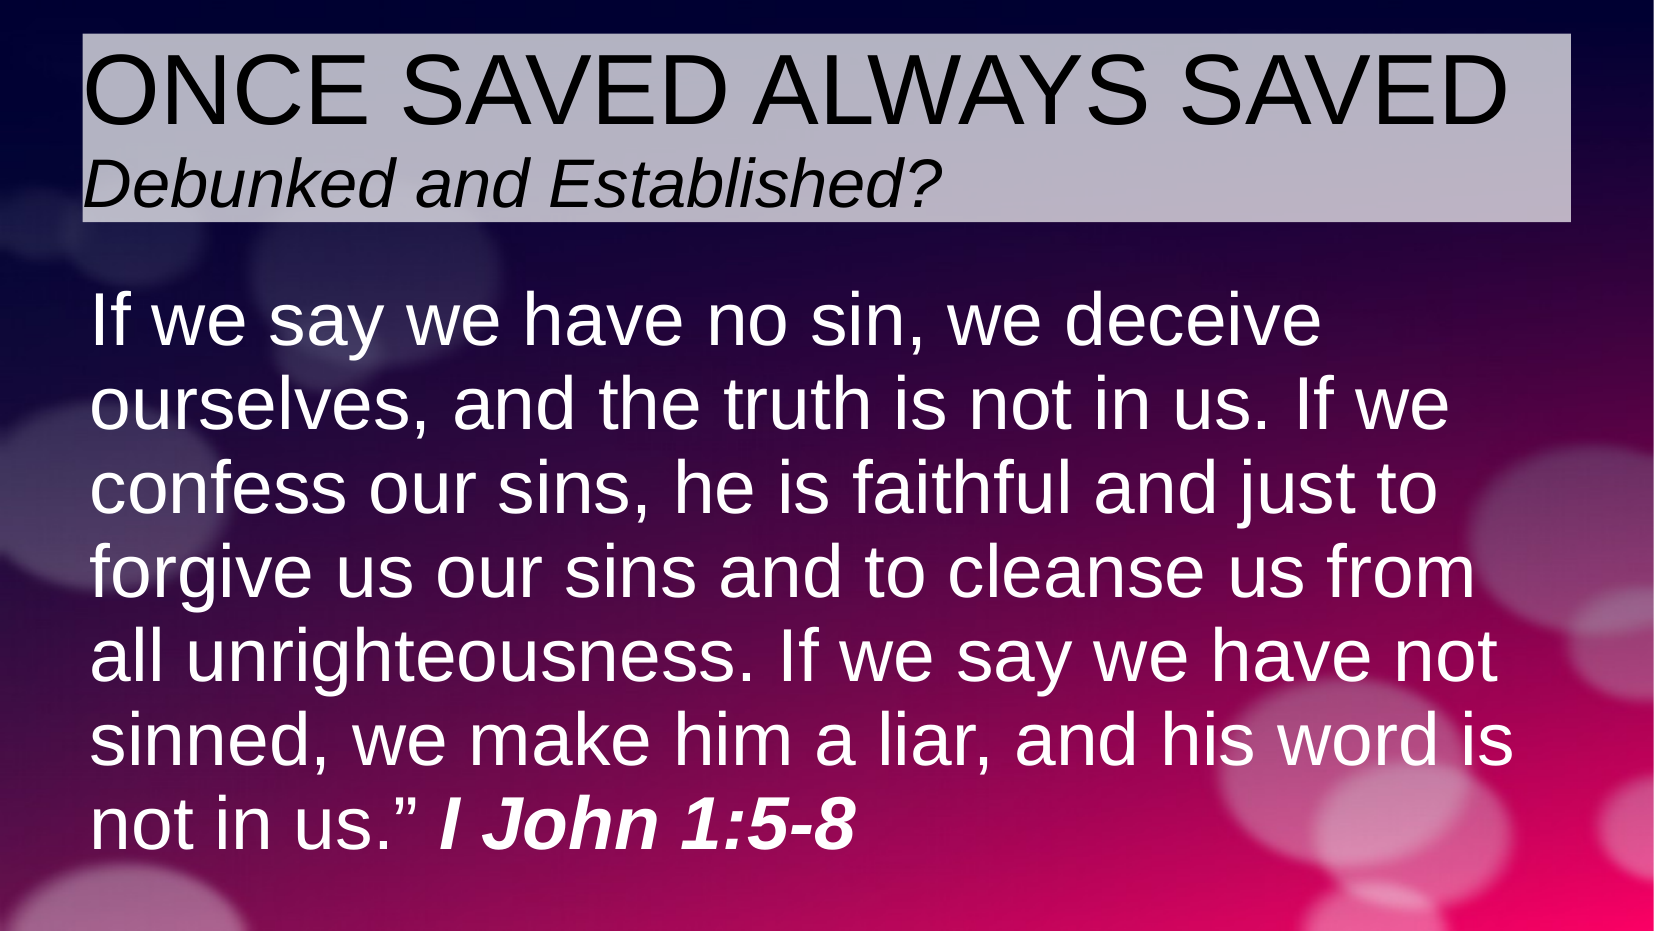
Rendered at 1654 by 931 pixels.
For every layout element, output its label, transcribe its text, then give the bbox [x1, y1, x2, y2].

title ONCE SAVED ALWAYS SAVED Debunked and Established? [82, 33, 1571, 223]
picture [0, 0, 1654, 931]
text_box If we say we have no sin, we deceive ourselves, and the truth is not in us. If we confess our sins, he is faithful and just to forgive us our sins and to cleanse us from all unrighteousness. If we say we have not sinned, we make him a liar, and his word is not in us.” I John 1:5-8 [75, 270, 1576, 886]
